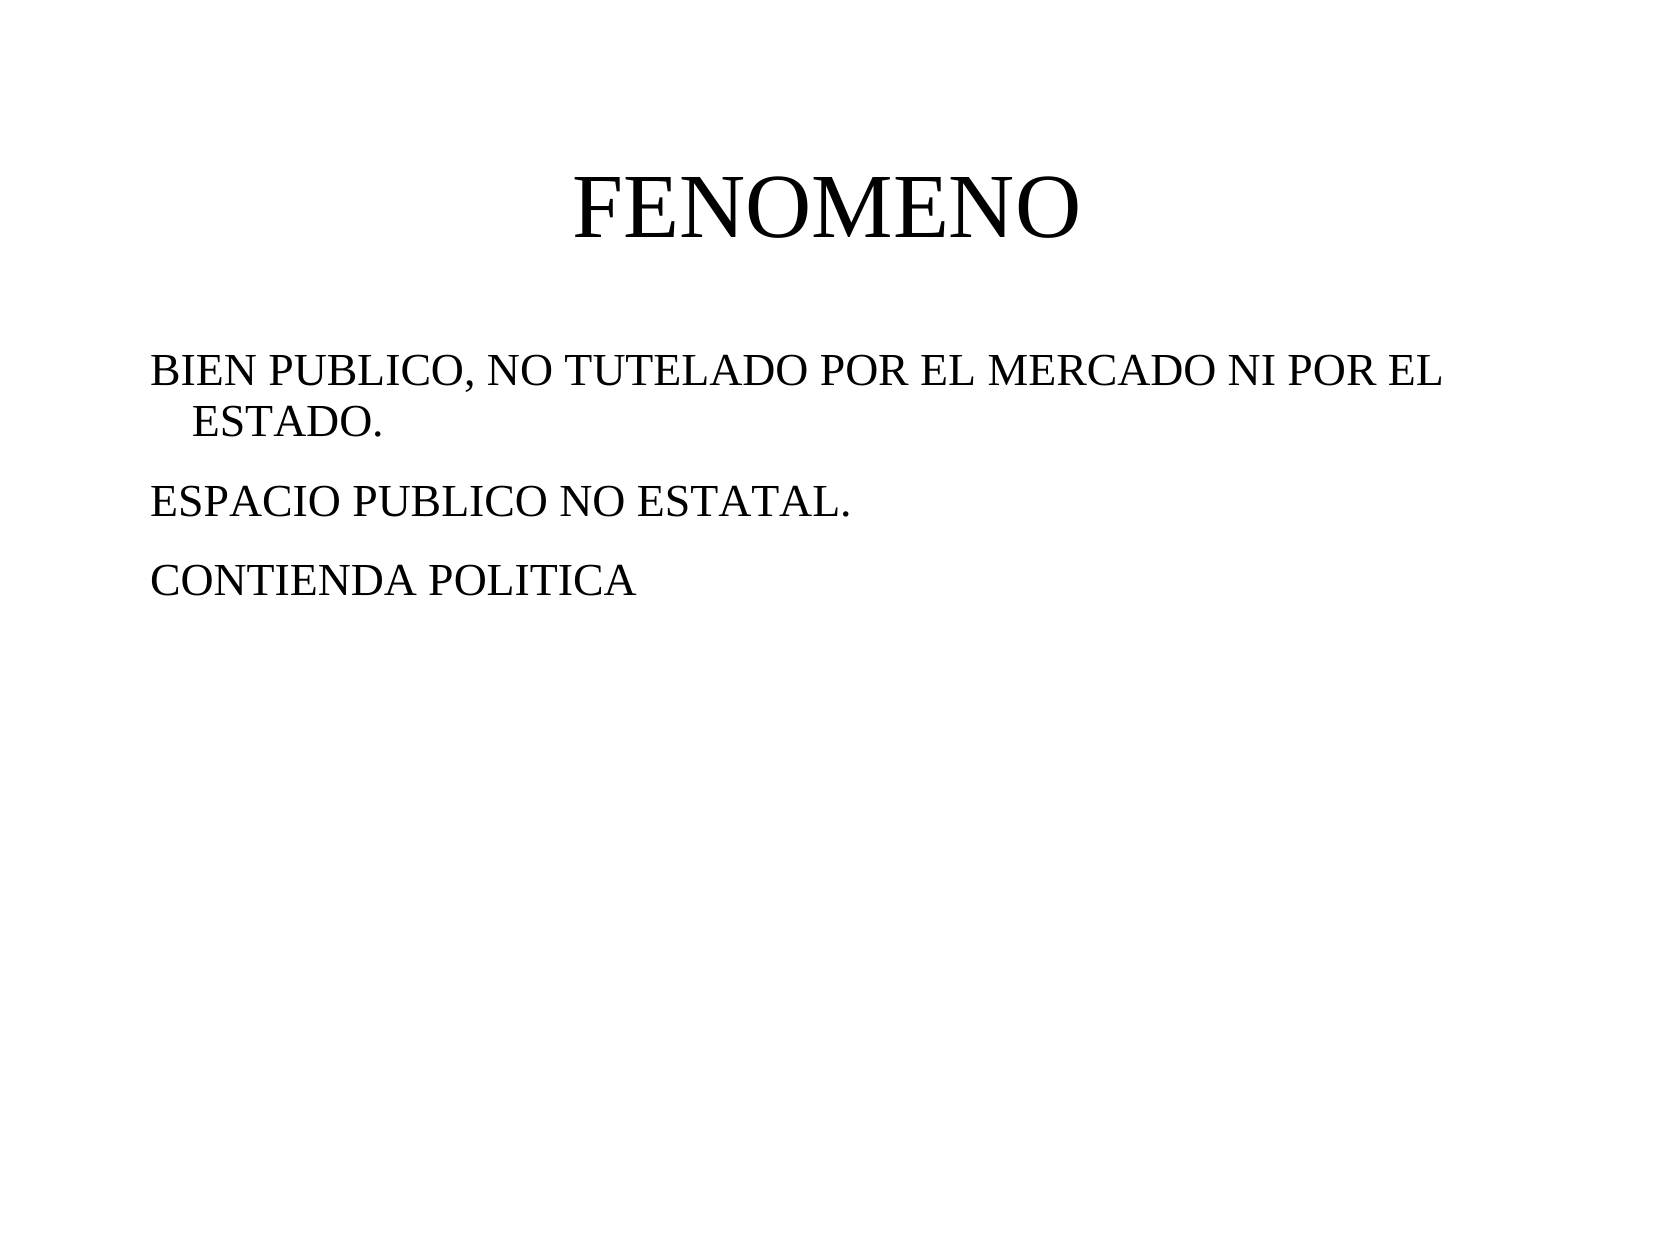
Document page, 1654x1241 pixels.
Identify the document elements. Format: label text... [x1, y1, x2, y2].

list BIEN PUBLICO, NO TUTELADO POR EL MERCADO NI POR EL ESTADO. ESPACIO PUBLICO NO ESTATAL. CONTIENDA POLITICA [121, 344, 1534, 1214]
title FENOMENO [121, 102, 1534, 311]
